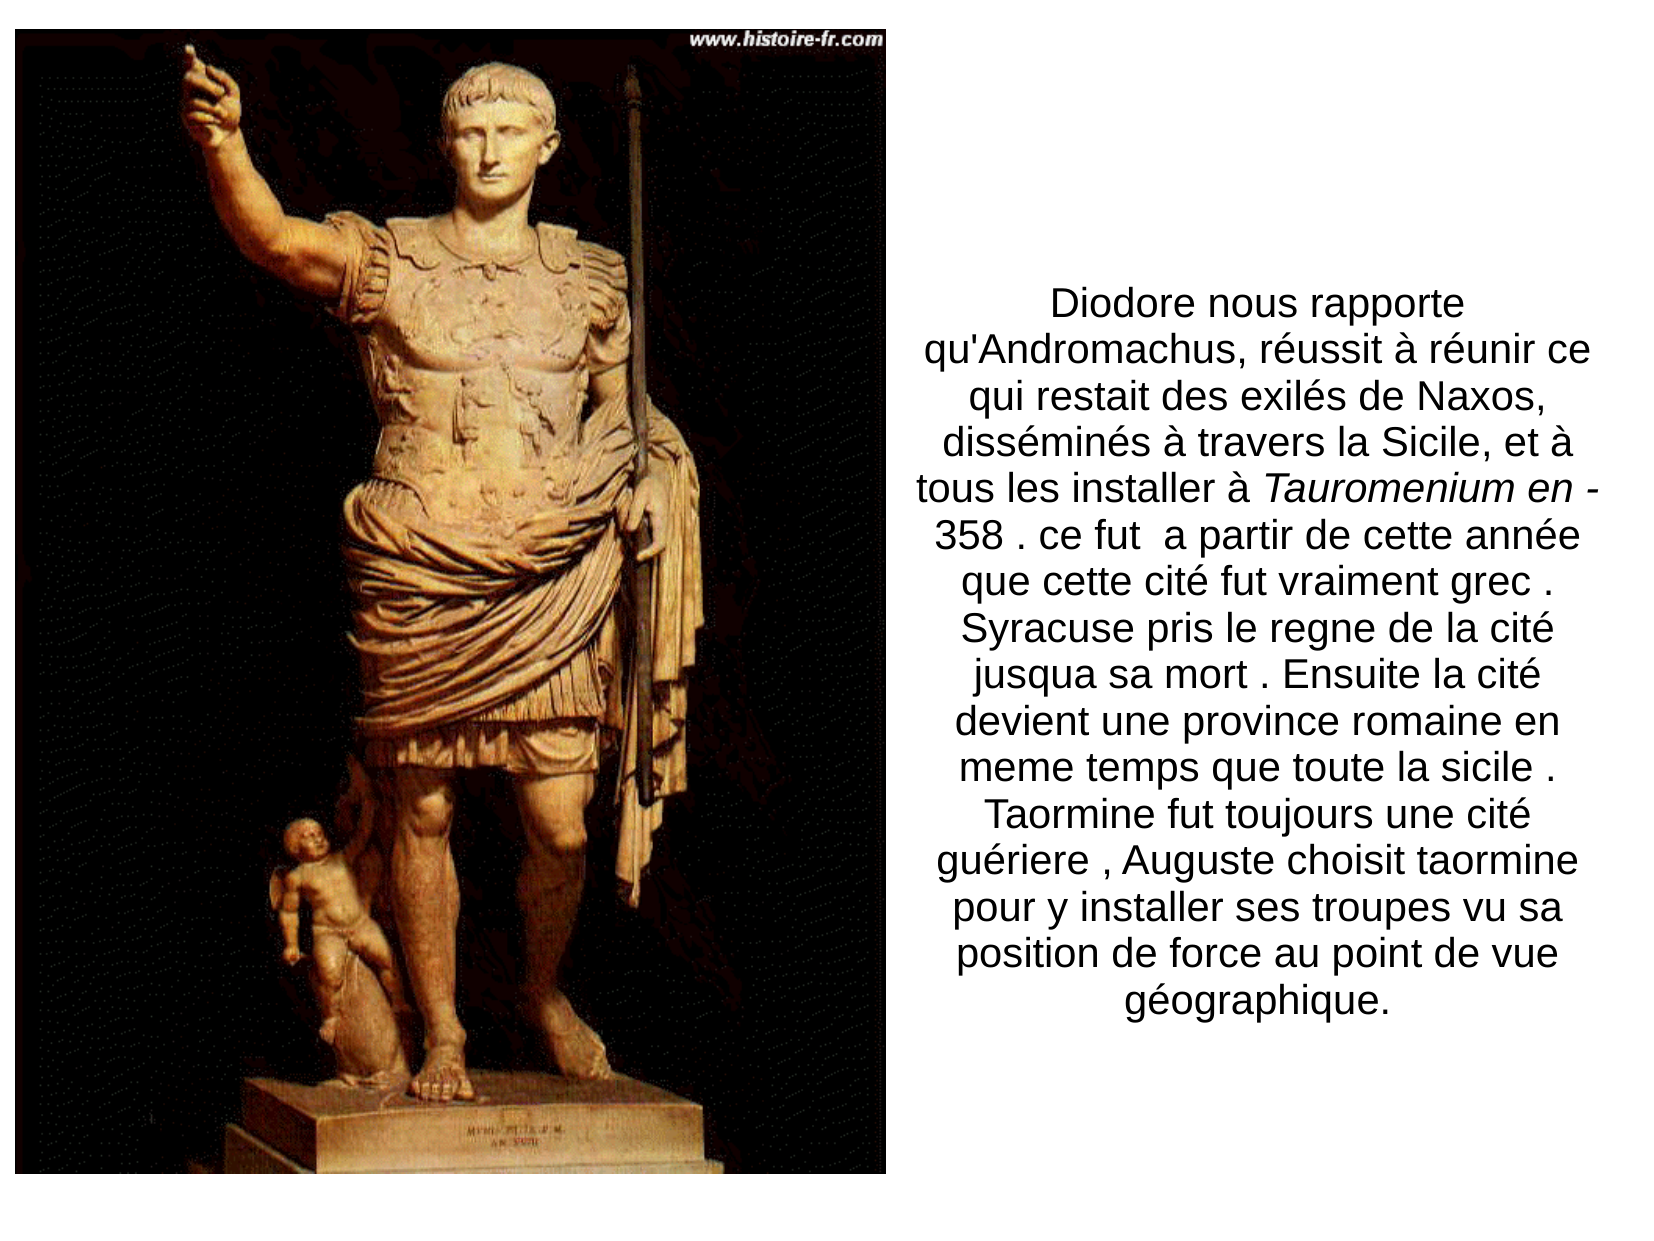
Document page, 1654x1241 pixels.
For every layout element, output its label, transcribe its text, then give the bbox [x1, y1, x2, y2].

subtitle Diodore nous rapporte qu'Andromachus, réussit à réunir ce qui restait des exilés de Naxos, disséminés à travers la Sicile, et à tous les installer à Tauromenium en -358 . ce fut a partir de cette année que cette cité fut vraiment grec . Syracuse pris le regne de la cité jusqua sa mort . Ensuite la cité devient une province romaine en meme temps que toute la sicile . Taormine fut toujours une cité guériere , Auguste choisit taormine pour y installer ses troupes vu sa position de force au point de vue géographique. [915, 118, 1601, 1184]
picture [15, 29, 886, 1174]
